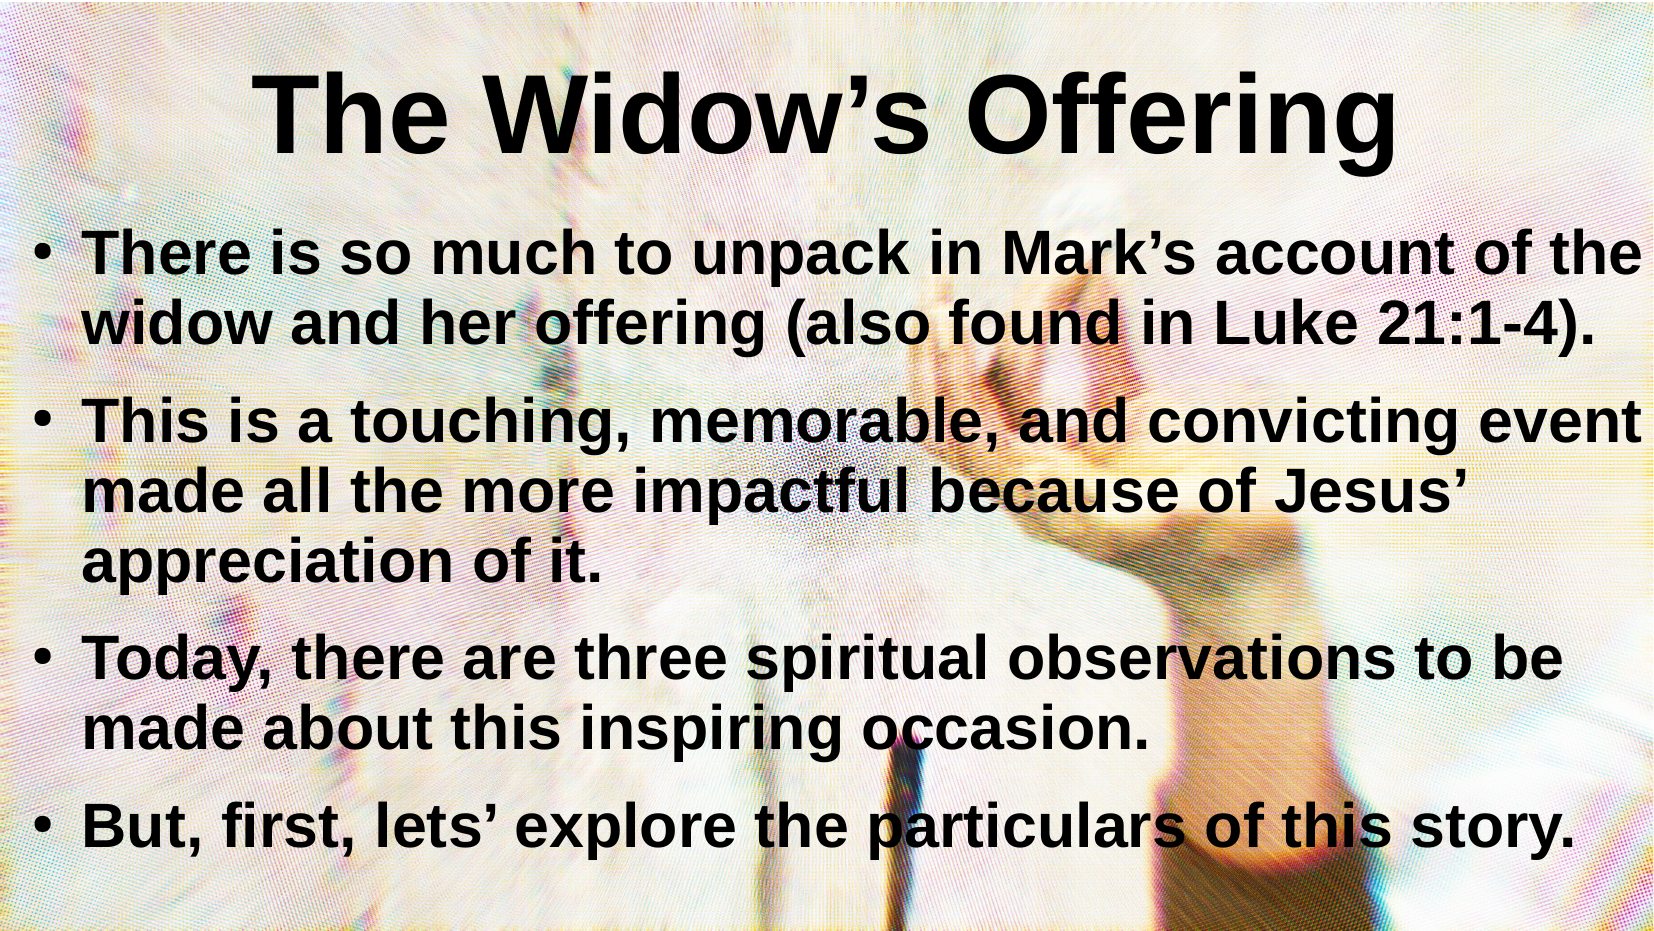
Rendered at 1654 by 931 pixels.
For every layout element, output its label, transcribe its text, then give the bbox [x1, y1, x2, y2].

list There is so much to unpack in Mark’s account of the widow and her offering (also found in Luke 21:1-4). This is a touching, memorable, and convicting event made all the more impactful because of Jesus’ appreciation of it. Today, there are three spiritual observations to be made about this inspiring occasion. But, first, lets’ explore the particulars of this story. [15, 217, 1651, 931]
title The Widow’s Offering [82, 37, 1571, 193]
picture [0, 2, 1654, 931]
